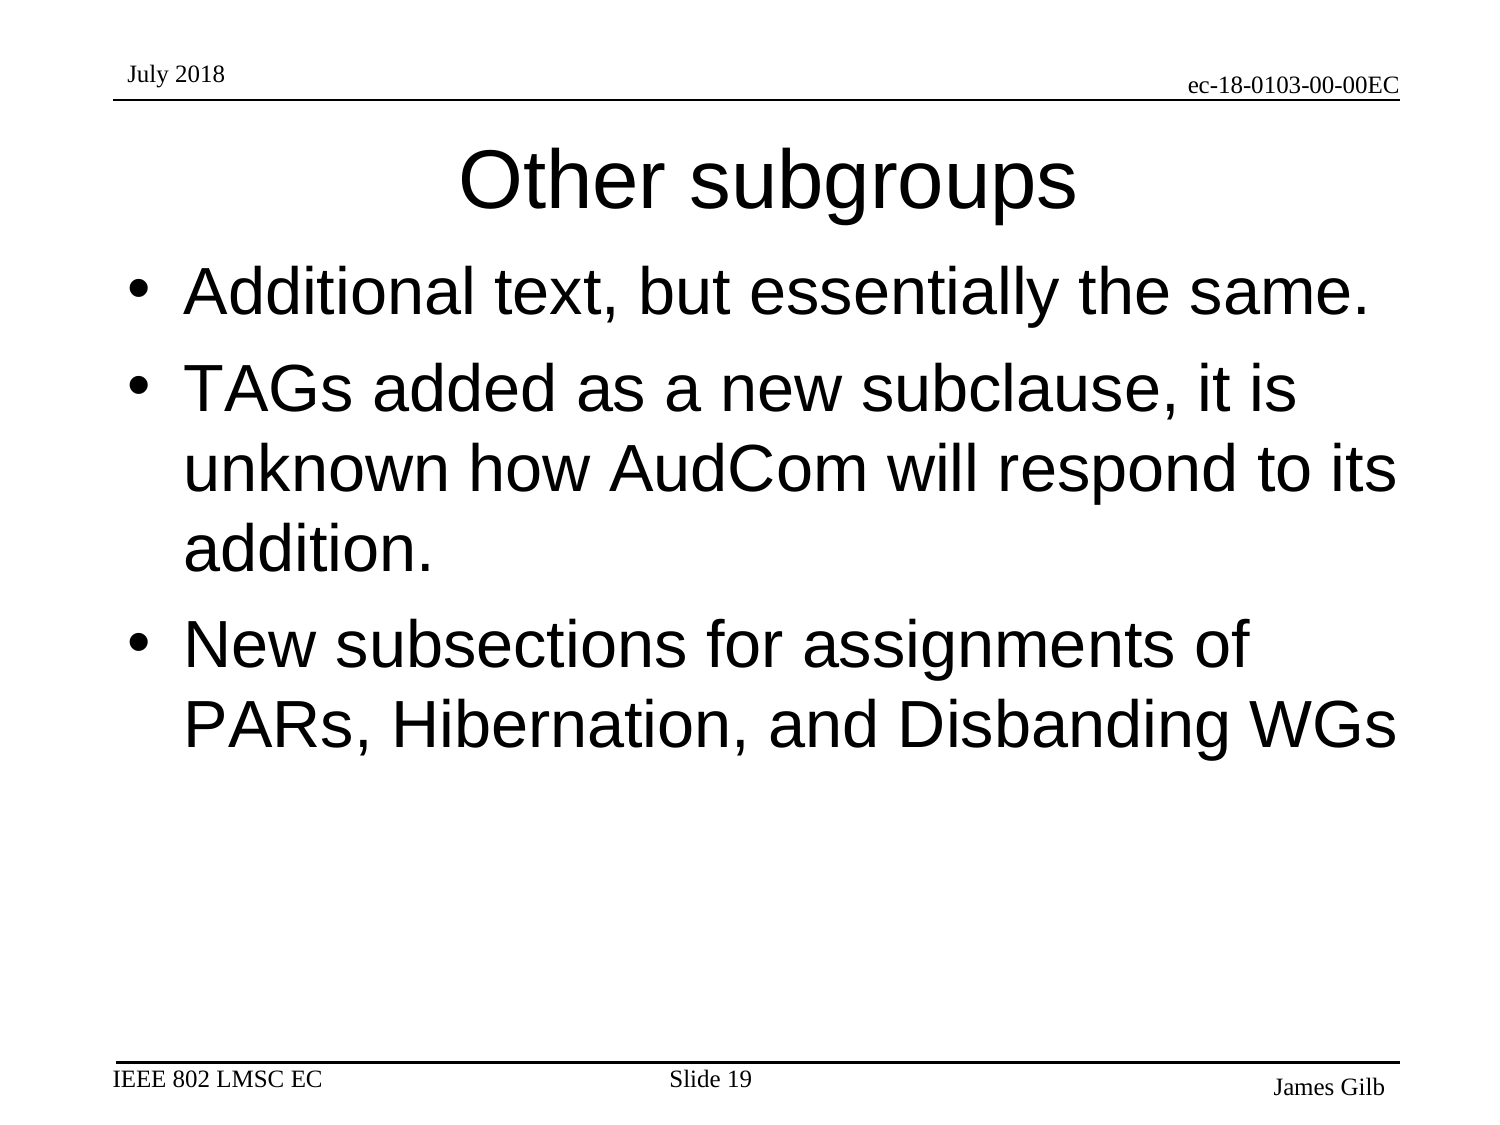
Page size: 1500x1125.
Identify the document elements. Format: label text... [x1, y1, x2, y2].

title Other subgroups [112, 112, 1426, 238]
list Additional text, but essentially the same. TAGs added as a new subclause, it is unknown how AudCom will respond to its addition. New subsections for assignments of PARs, Hibernation, and Disbanding WGs [112, 239, 1426, 1051]
